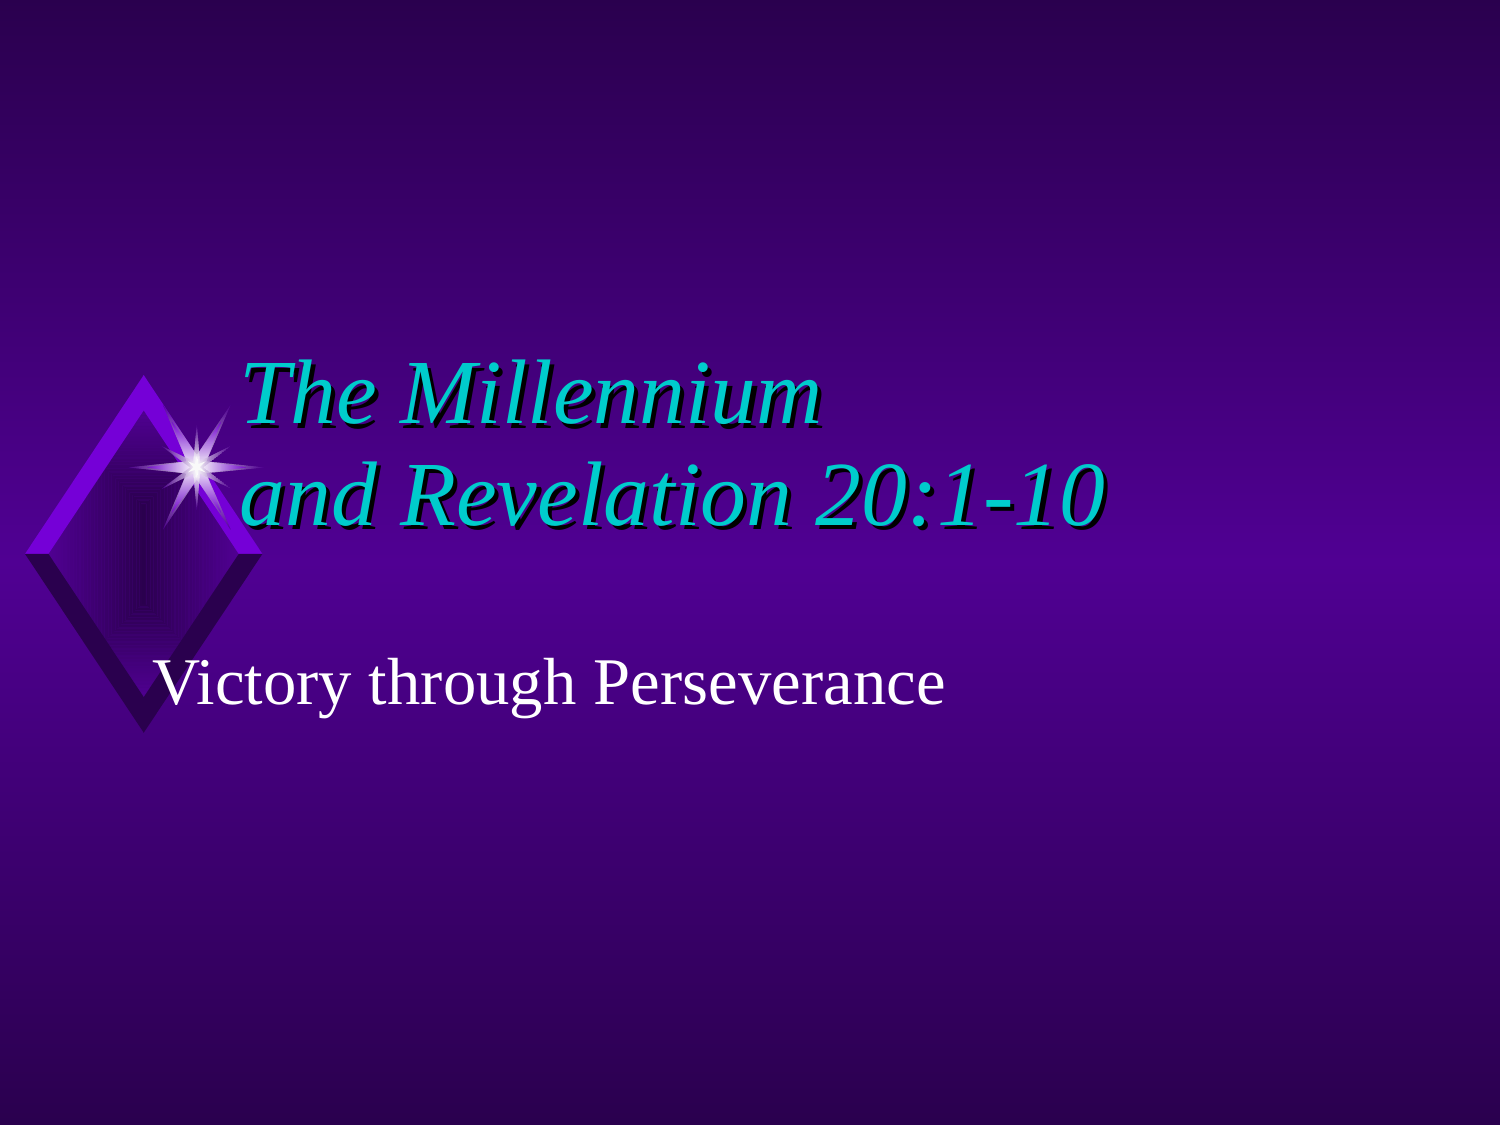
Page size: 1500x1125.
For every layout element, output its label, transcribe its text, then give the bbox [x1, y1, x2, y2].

subtitle Victory through Perseverance [137, 637, 1400, 926]
title The Millennium and Revelation 20:1-10 [224, 334, 1500, 553]
